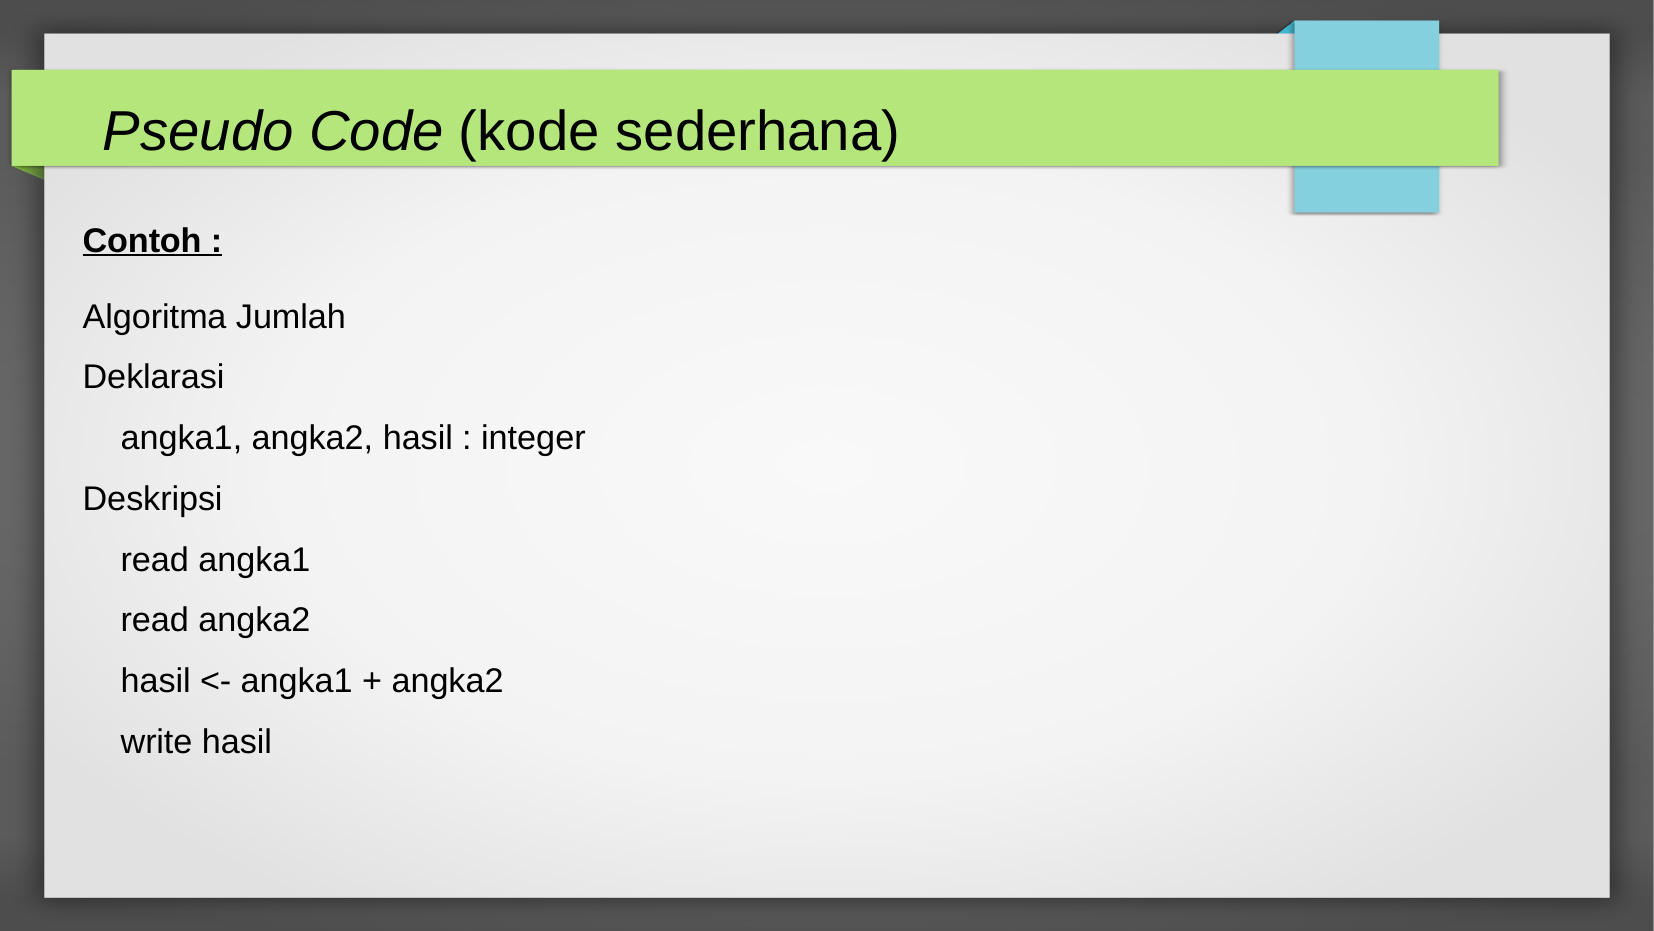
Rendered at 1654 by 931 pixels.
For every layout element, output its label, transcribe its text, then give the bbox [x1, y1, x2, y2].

picture [0, 0, 1654, 931]
title Pseudo Code (kode sederhana) [82, 67, 1264, 163]
list Contoh : Algoritma Jumlah Deklarasi angka1, angka2, hasil : integer Deskripsi read angka1 read angka2 hasil <- angka1 + angka2 write hasil [82, 221, 1571, 761]
